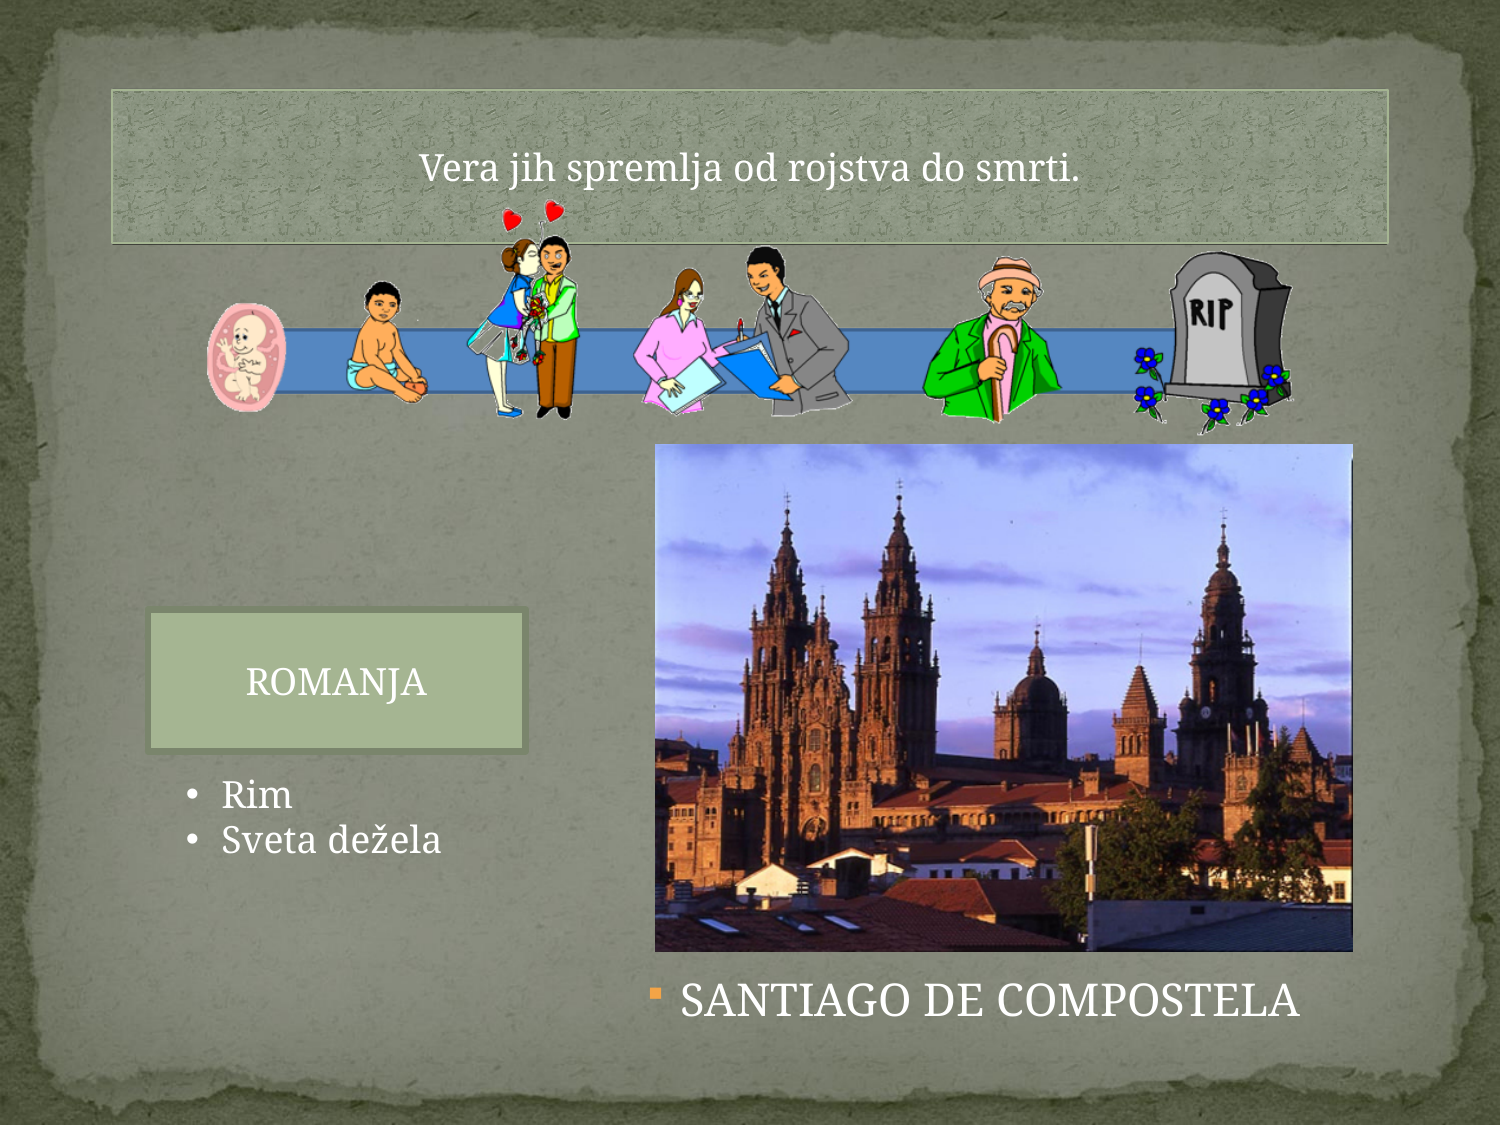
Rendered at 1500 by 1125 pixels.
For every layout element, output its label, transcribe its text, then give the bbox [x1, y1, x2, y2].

picture [0, 0, 1500, 1125]
list SANTIAGO DE COMPOSTELA [631, 964, 1437, 1035]
text_box Vera jih spremlja od rojstva do smrti. [112, 89, 1388, 244]
text_box Rim Sveta dežela [171, 763, 514, 869]
text_box ROMANJA [147, 609, 526, 752]
